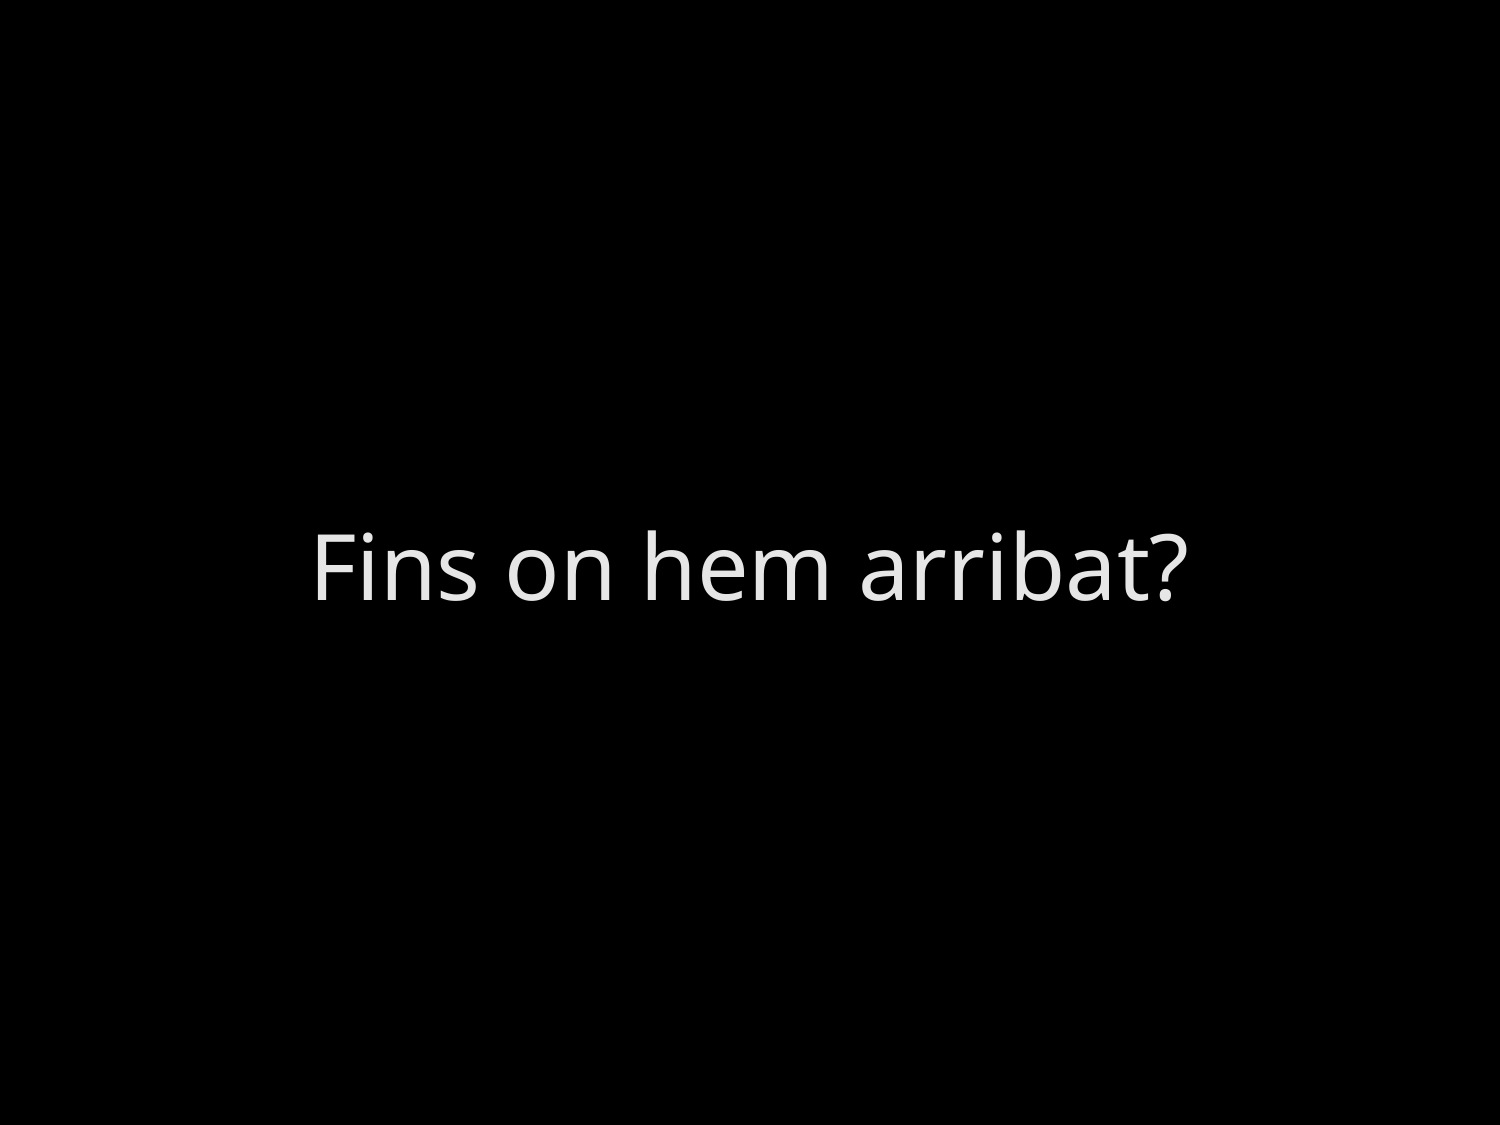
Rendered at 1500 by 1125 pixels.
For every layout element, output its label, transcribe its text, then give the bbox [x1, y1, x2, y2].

subtitle Fins on hem arribat? [109, 112, 1391, 1013]
